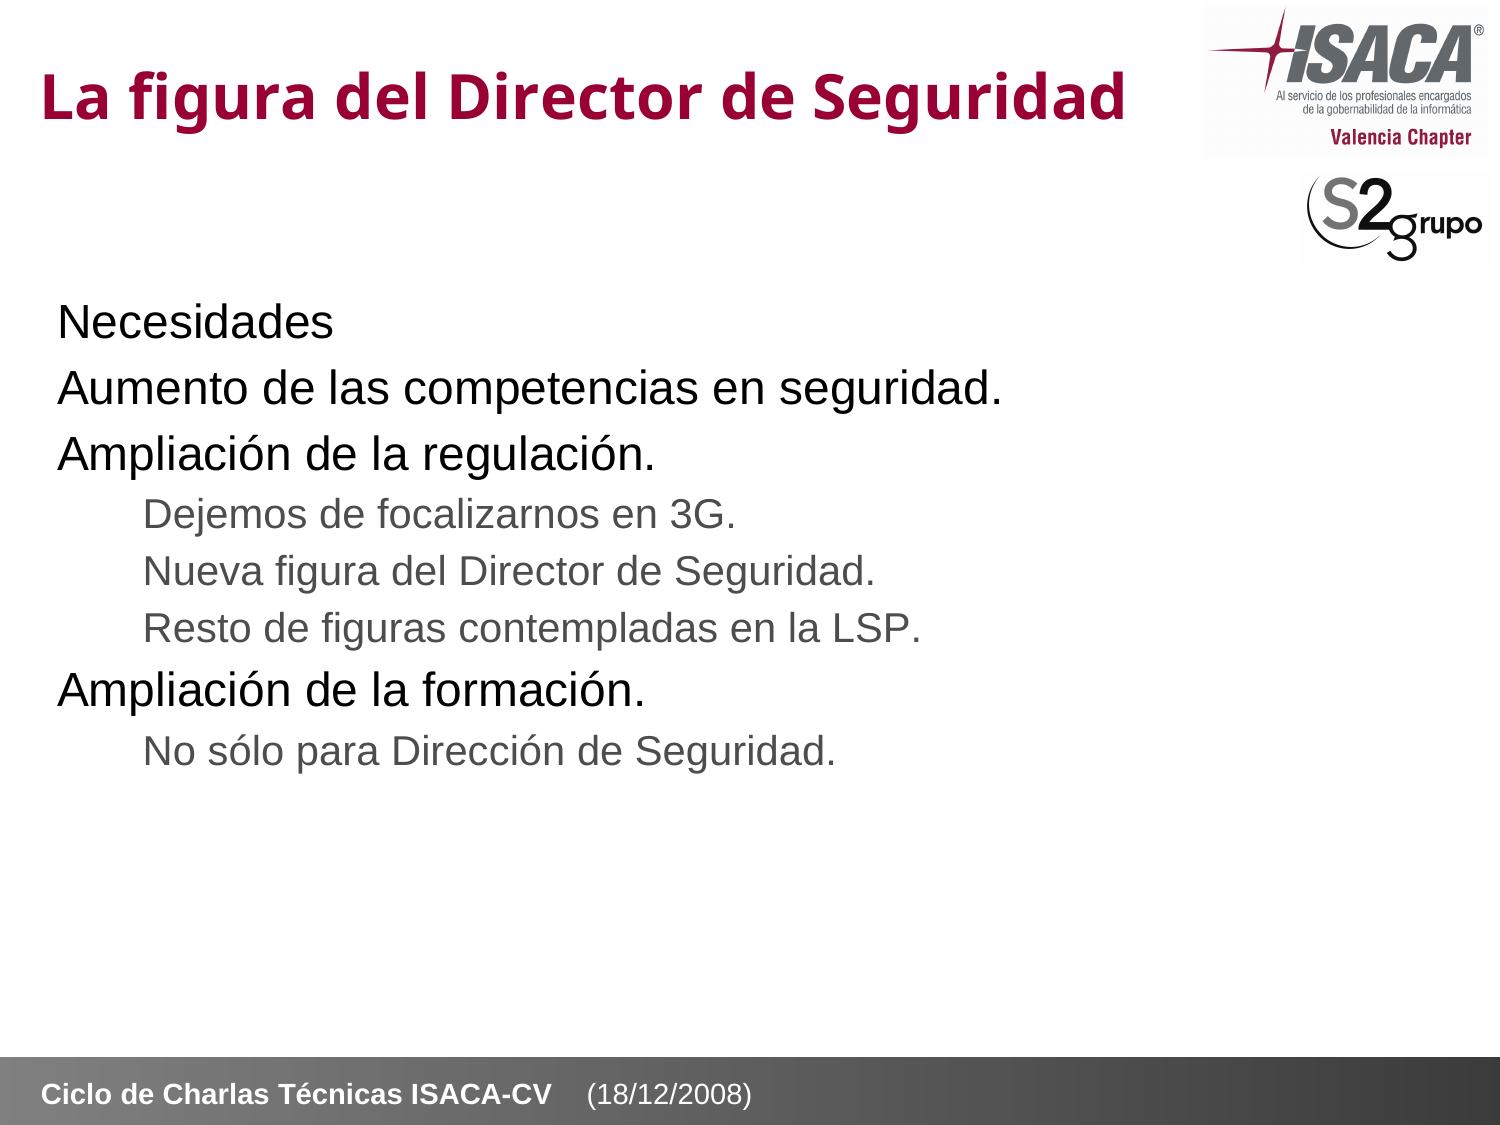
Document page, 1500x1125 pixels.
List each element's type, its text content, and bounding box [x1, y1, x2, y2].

picture [1204, 5, 1488, 159]
picture [1299, 171, 1493, 266]
title La figura del Director de Seguridad [39, 45, 1199, 233]
list Necesidades Aumento de las competencias en seguridad. Ampliación de la regulación. Dejemos de focalizarnos en 3G. Nueva figura del Director de Seguridad. Resto de figuras contempladas en la LSP. Ampliación de la formación. No sólo para Dirección de Seguridad. [42, 287, 1472, 1026]
